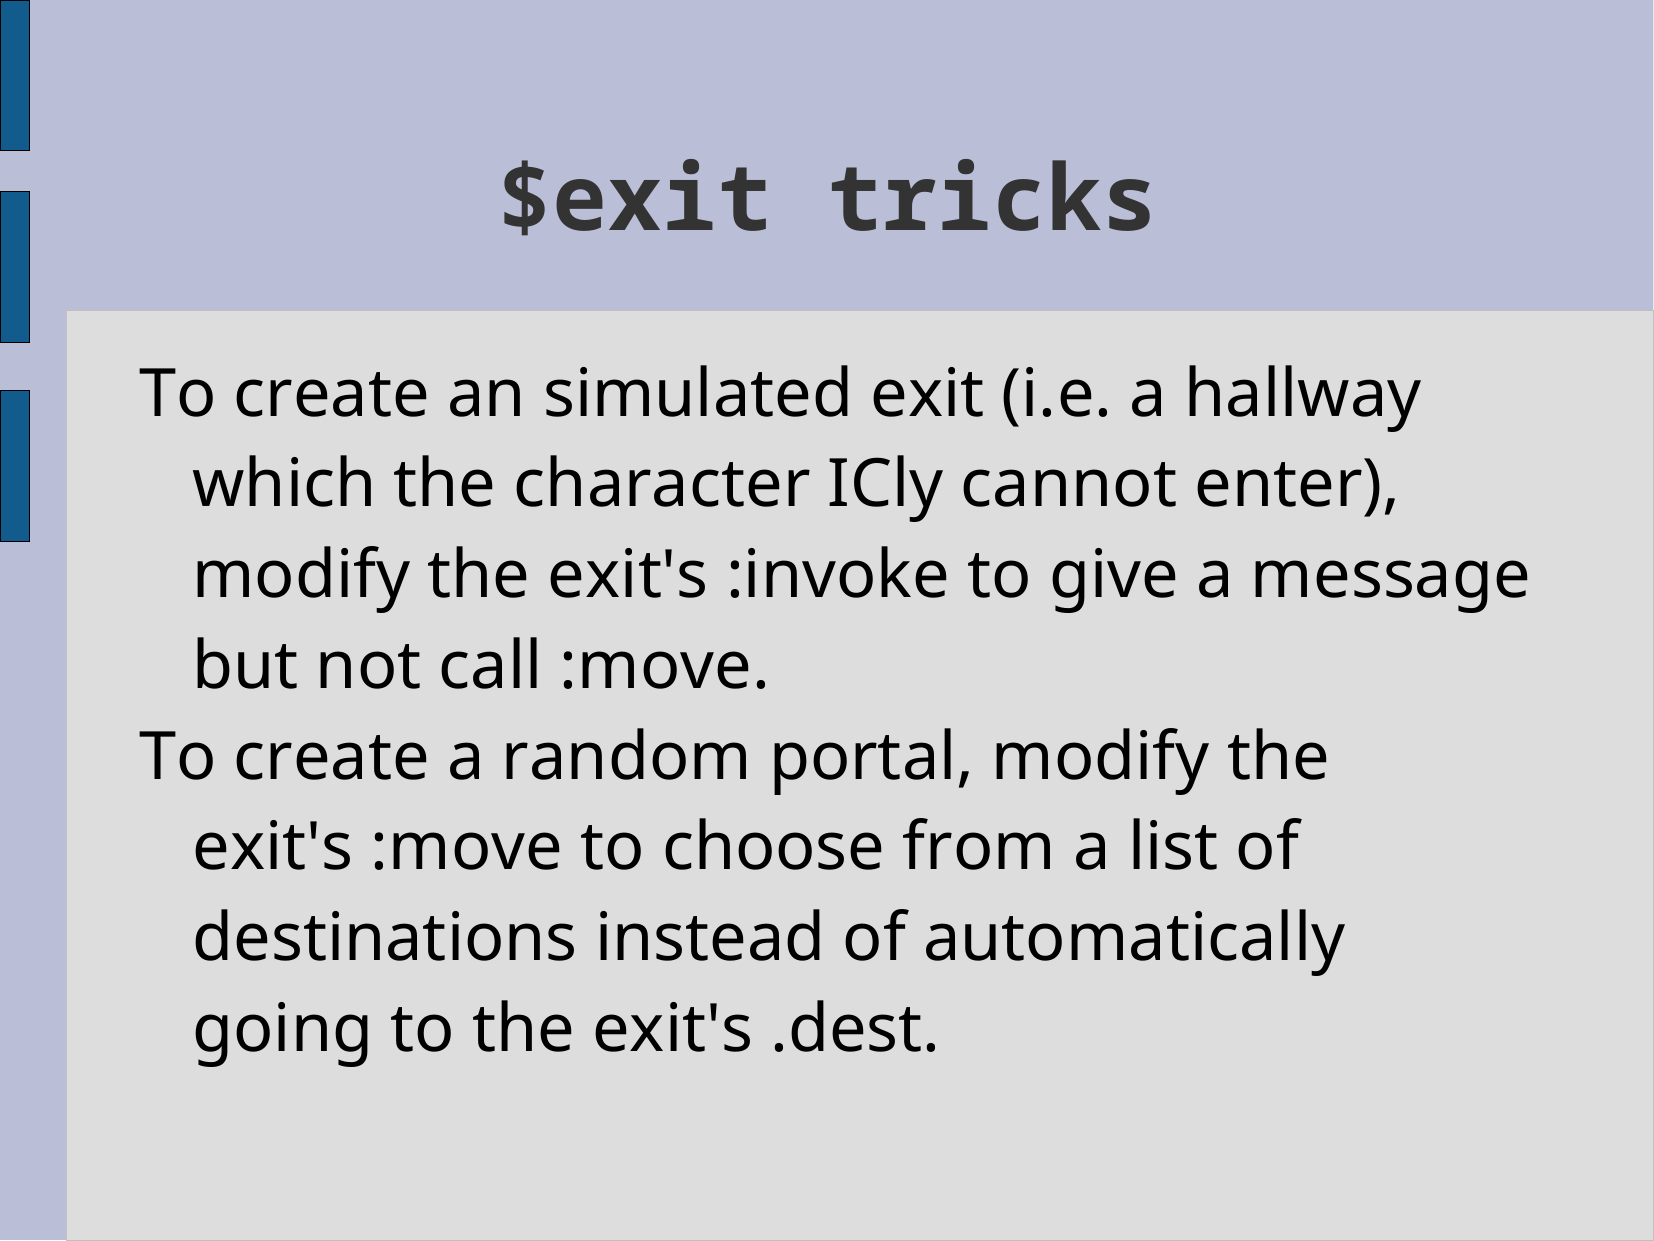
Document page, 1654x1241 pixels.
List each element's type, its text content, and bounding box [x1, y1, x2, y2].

list To create an simulated exit (i.e. a hallway which the character ICly cannot enter), modify the exit's :invoke to give a message but not call :move. To create a random portal, modify the exit's :move to choose from a list of destinations instead of automatically going to the exit's .dest. [121, 344, 1534, 1127]
title $exit tricks [121, 91, 1534, 299]
